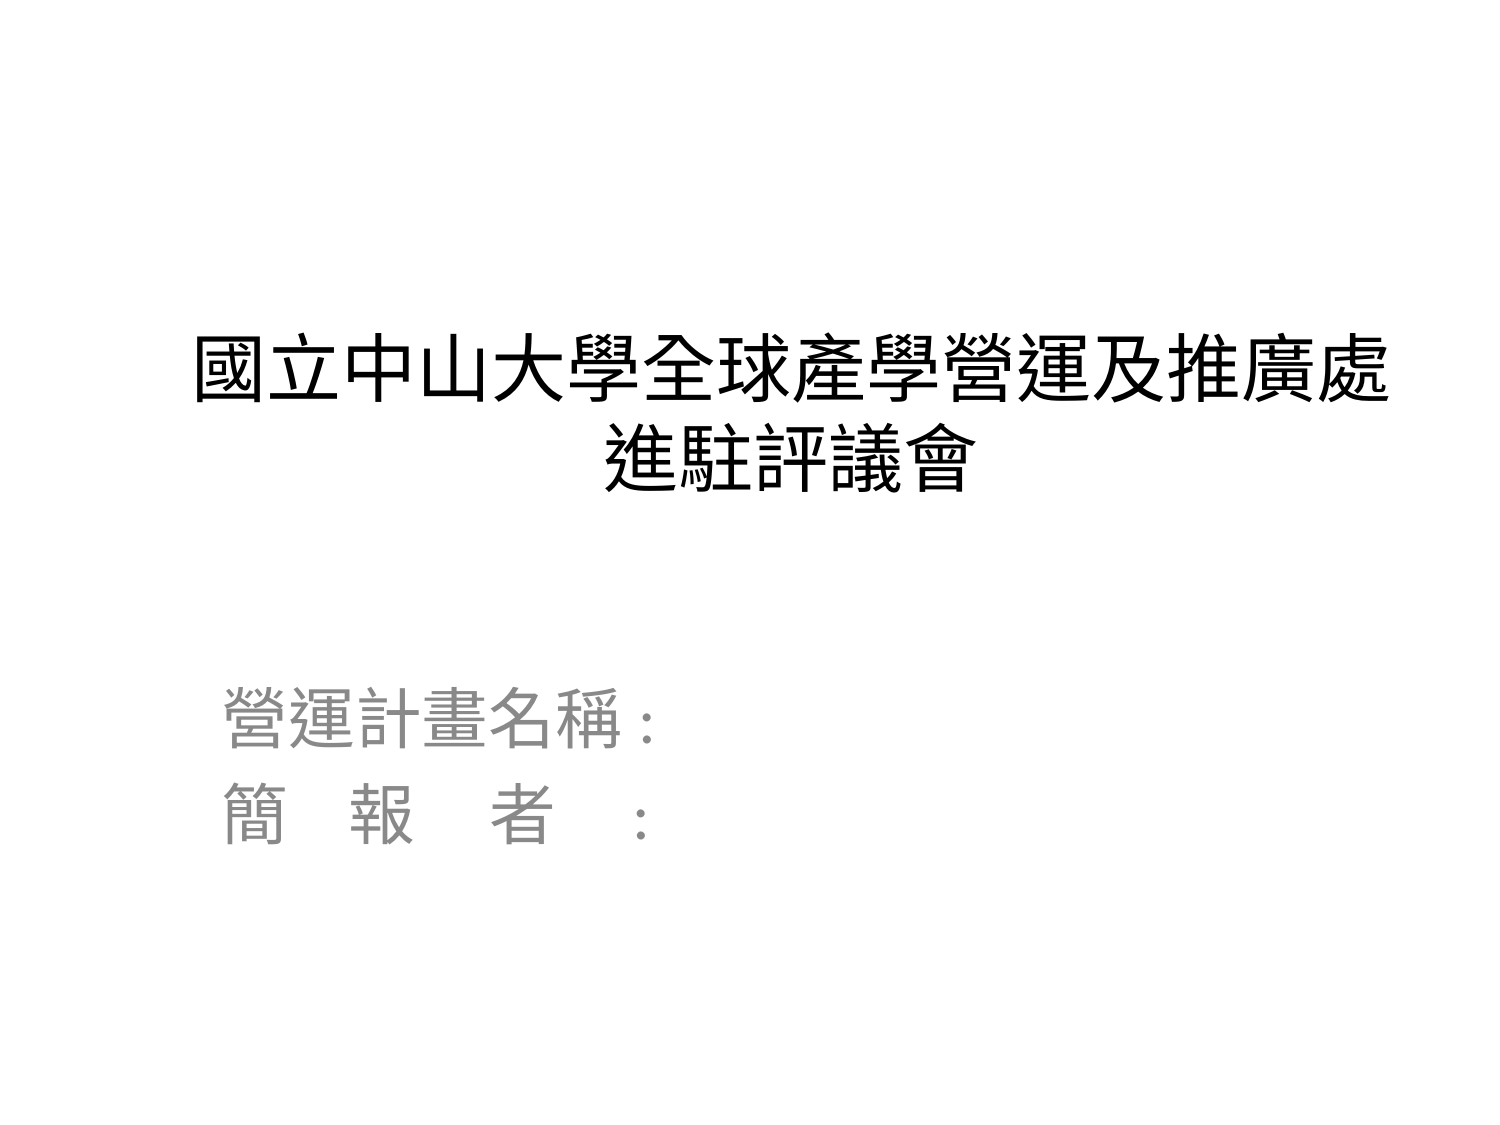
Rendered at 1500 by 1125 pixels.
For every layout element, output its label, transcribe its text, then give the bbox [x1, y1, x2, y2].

subtitle 營運計畫名稱: 簡 報 者 : [206, 668, 1257, 953]
title 國立中山大學全球產學營運及推廣處進駐評議會 [171, 305, 1412, 518]
